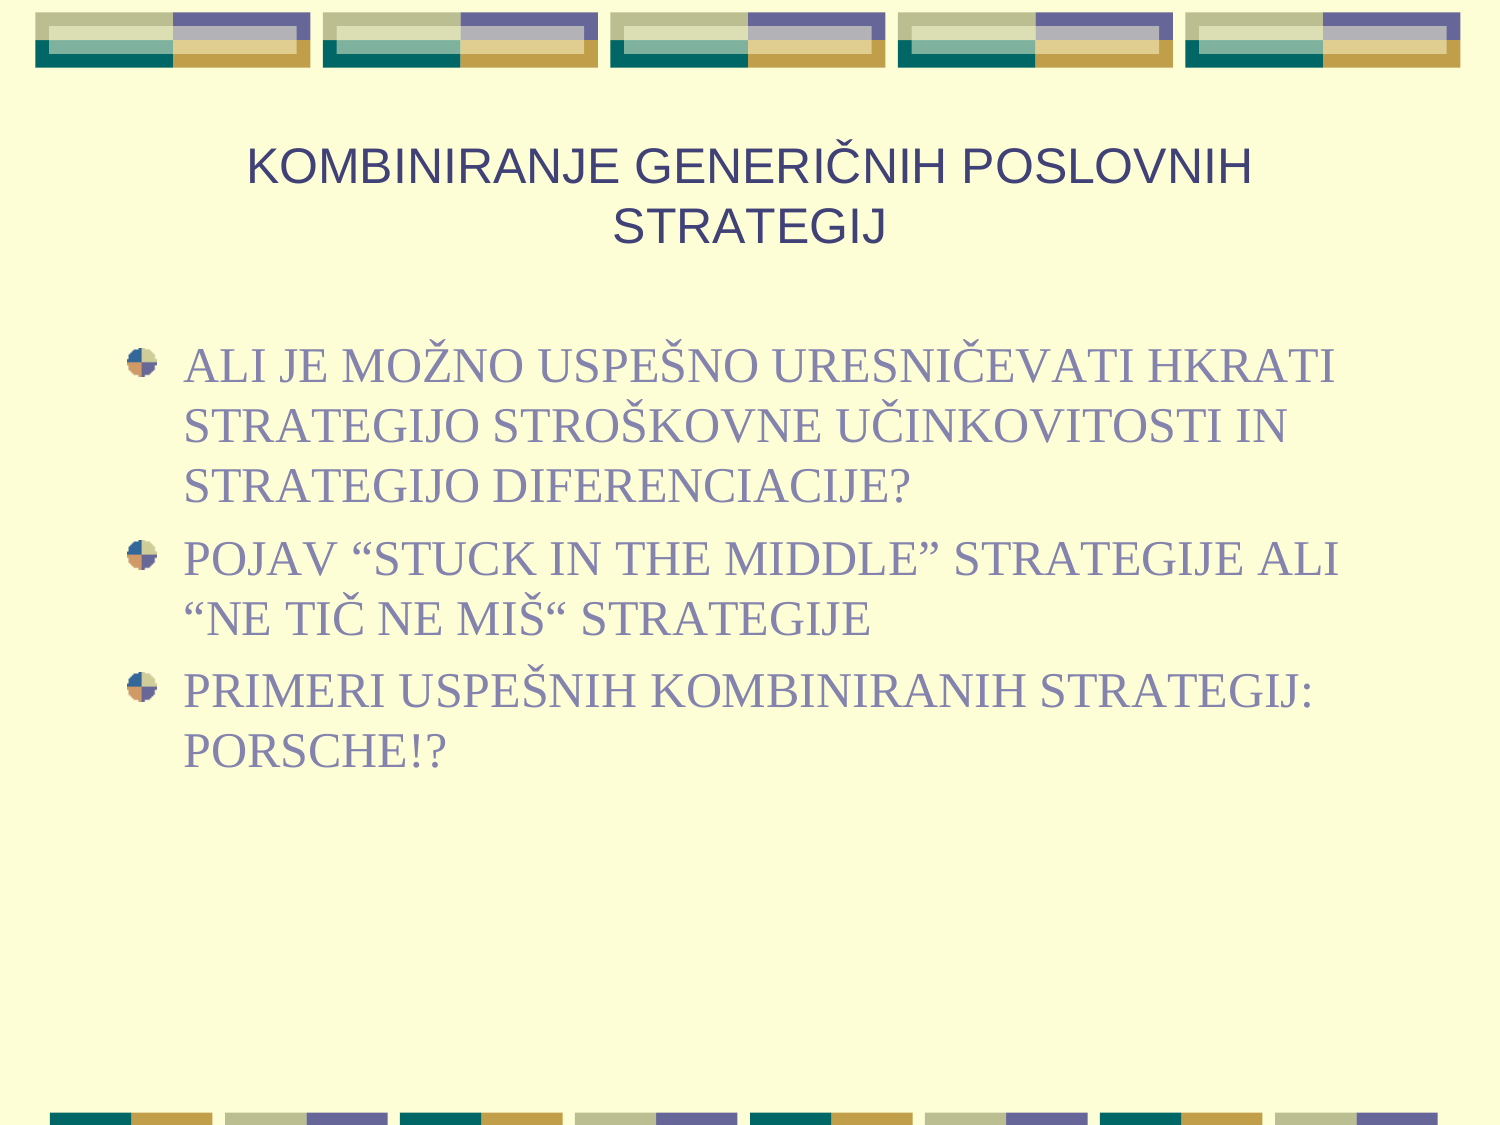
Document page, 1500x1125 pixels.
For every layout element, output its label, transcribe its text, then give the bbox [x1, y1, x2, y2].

list ALI JE MOŽNO USPEŠNO URESNIČEVATI HKRATI STRATEGIJO STROŠKOVNE UČINKOVITOSTI IN STRATEGIJO DIFERENCIACIJE? POJAV “STUCK IN THE MIDDLE” STRATEGIJE ALI “NE TIČ NE MIŠ“ STRATEGIJE PRIMERI USPEŠNIH KOMBINIRANIH STRATEGIJ: PORSCHE!? [112, 324, 1388, 1001]
title KOMBINIRANJE GENERIČNIH POSLOVNIH STRATEGIJ [112, 99, 1388, 288]
